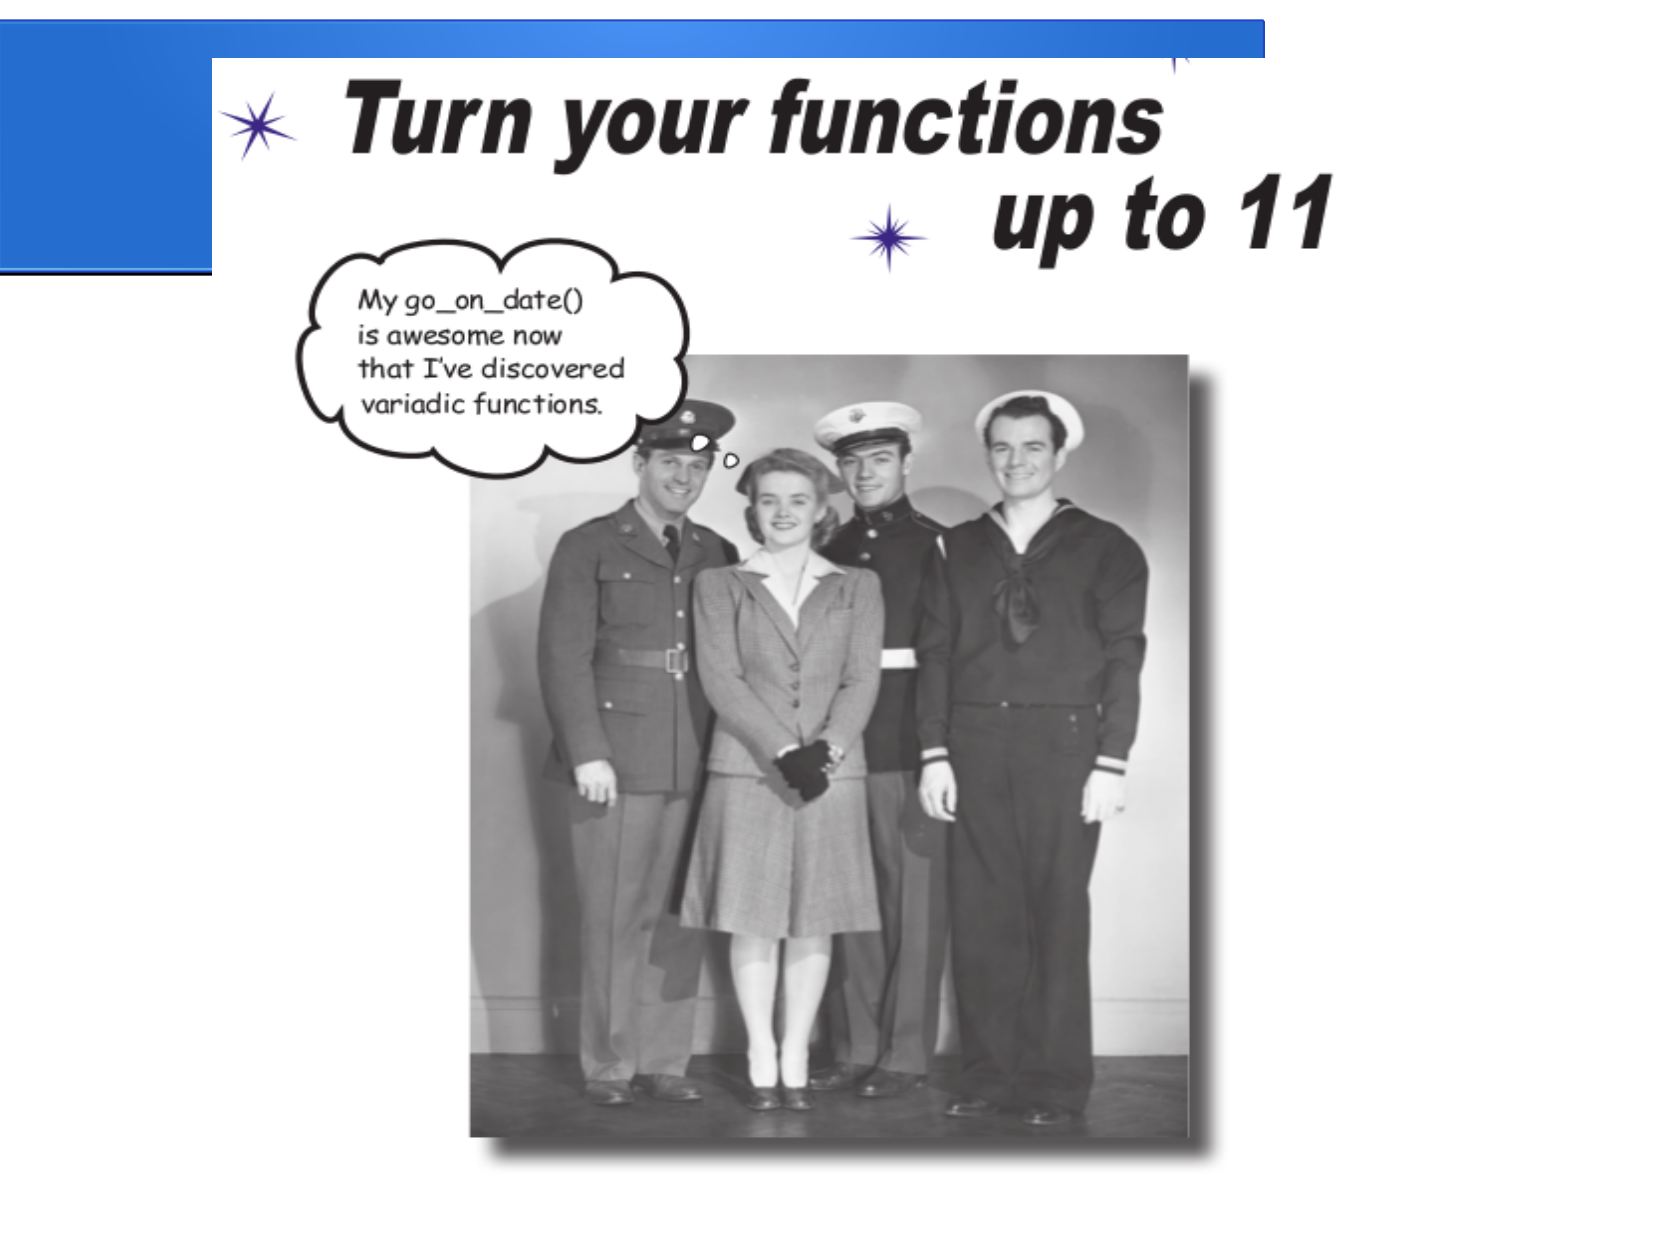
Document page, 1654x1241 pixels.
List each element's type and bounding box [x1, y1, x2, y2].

picture [212, 58, 1441, 1182]
